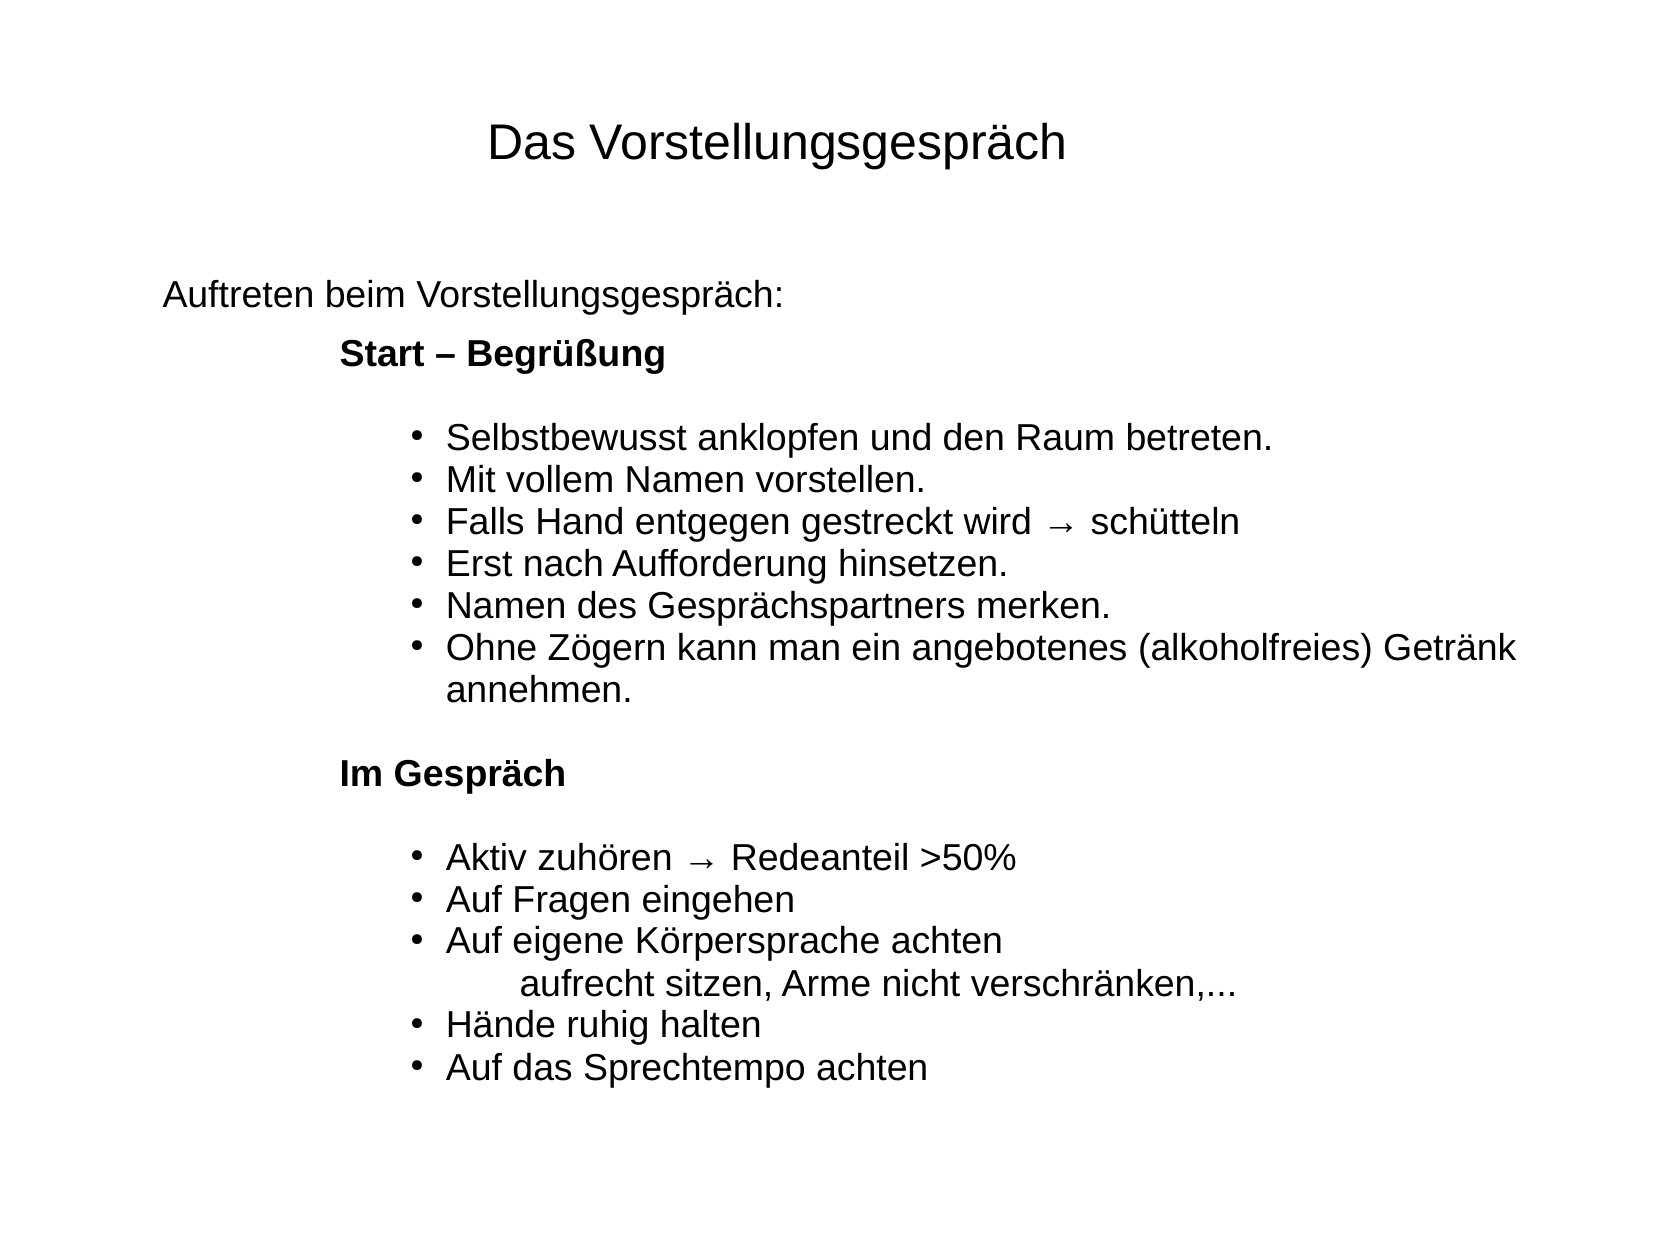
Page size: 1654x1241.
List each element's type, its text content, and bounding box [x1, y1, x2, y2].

text_box Start – Begrüßung Selbstbewusst anklopfen und den Raum betreten. Mit vollem Namen vorstellen. Falls Hand entgegen gestreckt wird → schütteln Erst nach Aufforderung hinsetzen. Namen des Gesprächspartners merken. Ohne Zögern kann man ein angebotenes (alkoholfreies) Getränk annehmen. Im Gespräch Aktiv zuhören → Redeanteil >50% Auf Fragen eingehen Auf eigene Körpersprache achten aufrecht sitzen, Arme nicht verschränken,... Hände ruhig halten Auf das Sprechtempo achten [324, 324, 1536, 1101]
text_box Auftreten beim Vorstellungsgespräch: [147, 265, 916, 323]
text_box Das Vorstellungsgespräch [472, 106, 1123, 178]
